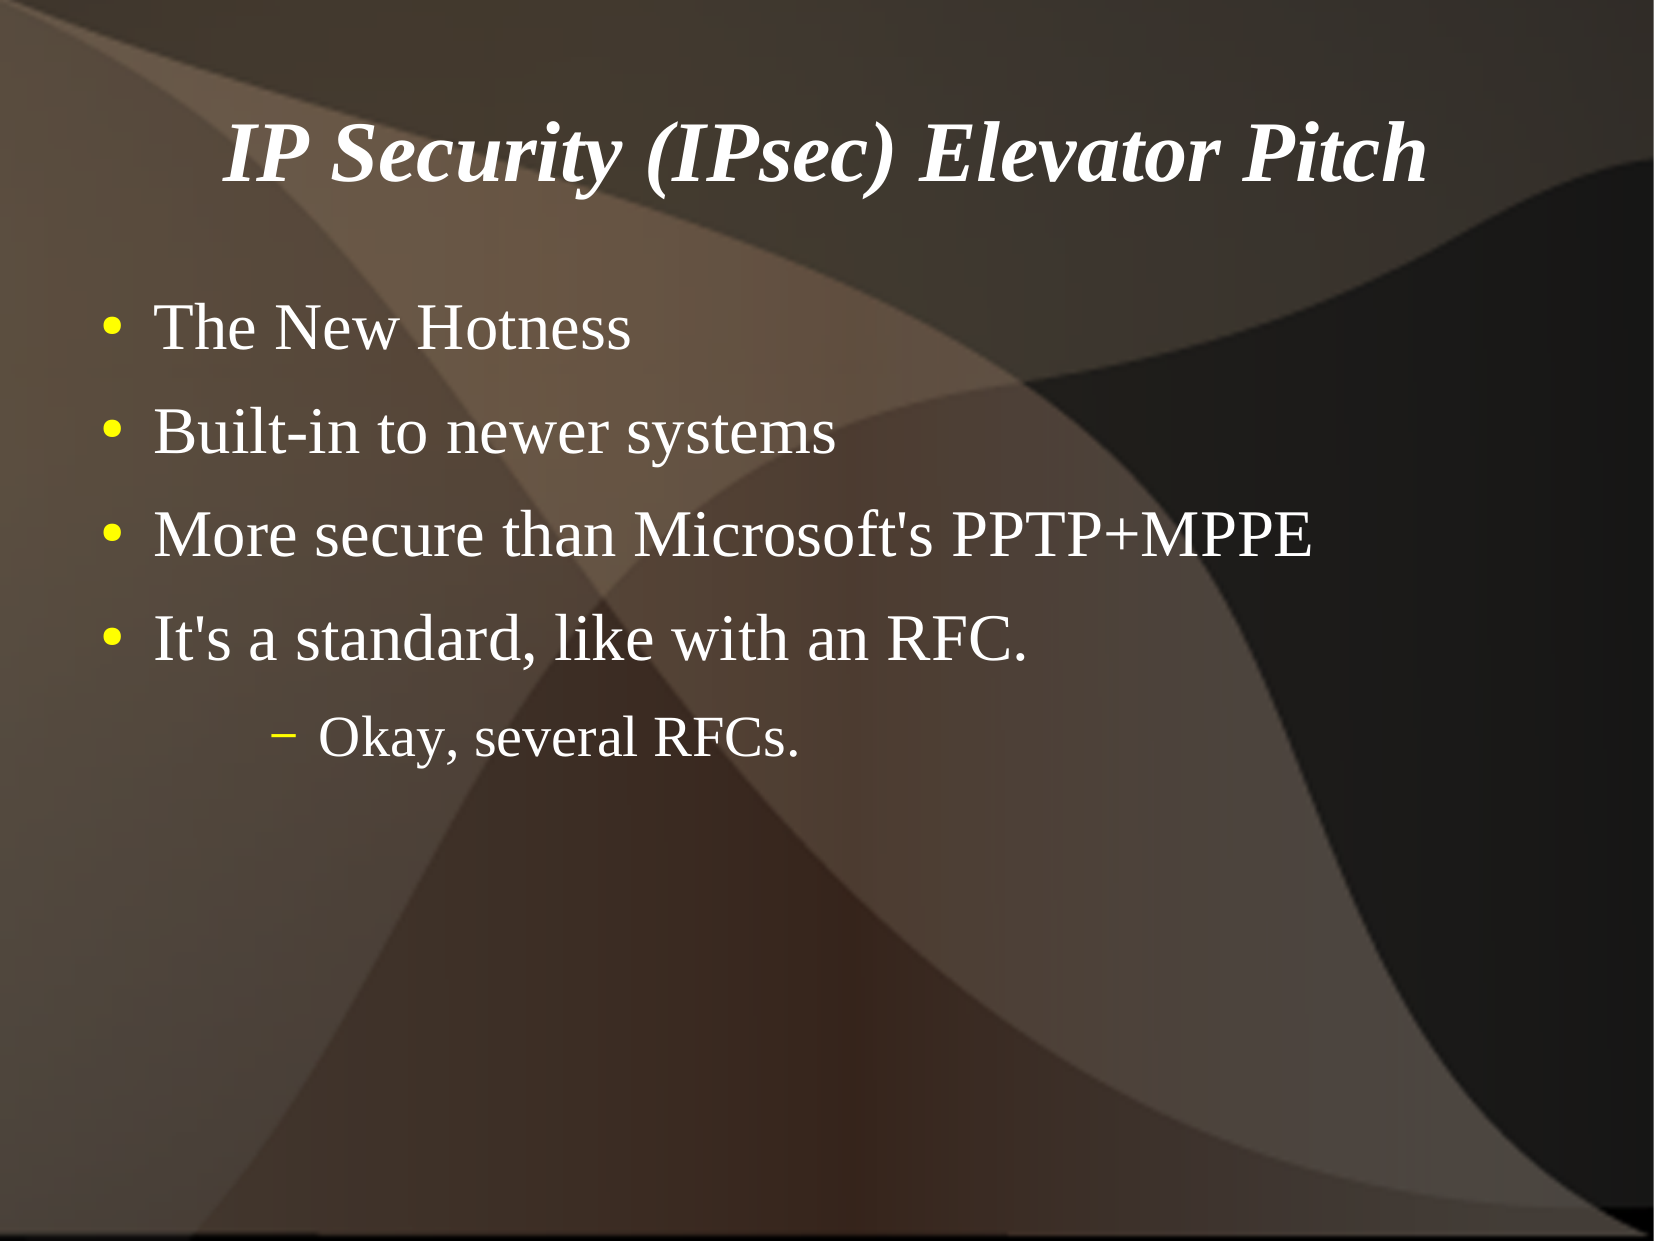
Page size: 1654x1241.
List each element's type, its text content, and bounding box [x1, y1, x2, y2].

list The New Hotness Built-in to newer systems More secure than Microsoft's PPTP+MPPE It's a standard, like with an RFC. Okay, several RFCs. [82, 290, 1571, 1010]
picture [0, 0, 1654, 1241]
title IP Security (IPsec) Elevator Pitch [82, 49, 1571, 257]
